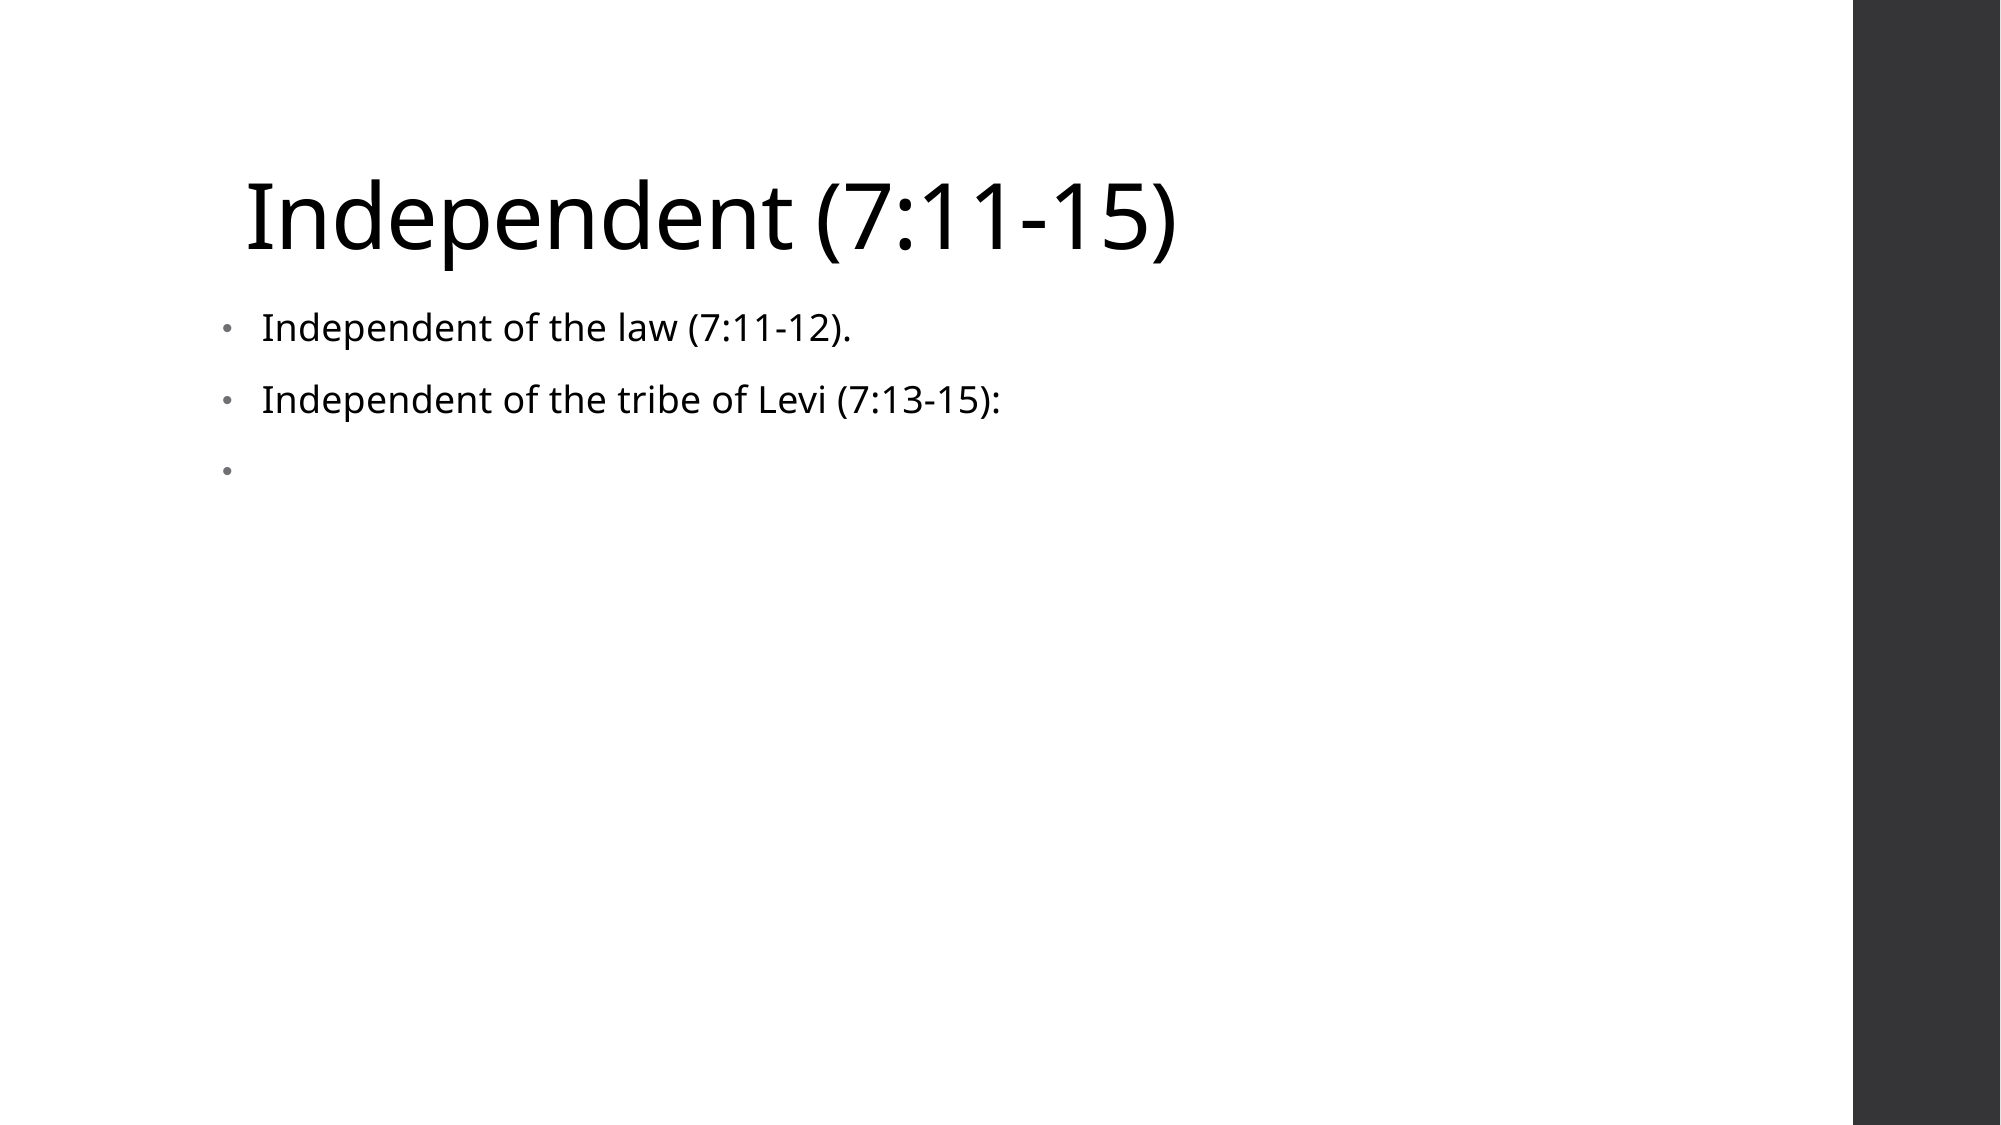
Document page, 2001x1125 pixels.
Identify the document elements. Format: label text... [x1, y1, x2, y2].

list Independent of the law (7:11-12). Independent of the tribe of Levi (7:13-15): [206, 299, 1617, 1014]
title Independent (7:11-15) [206, 60, 1797, 278]
